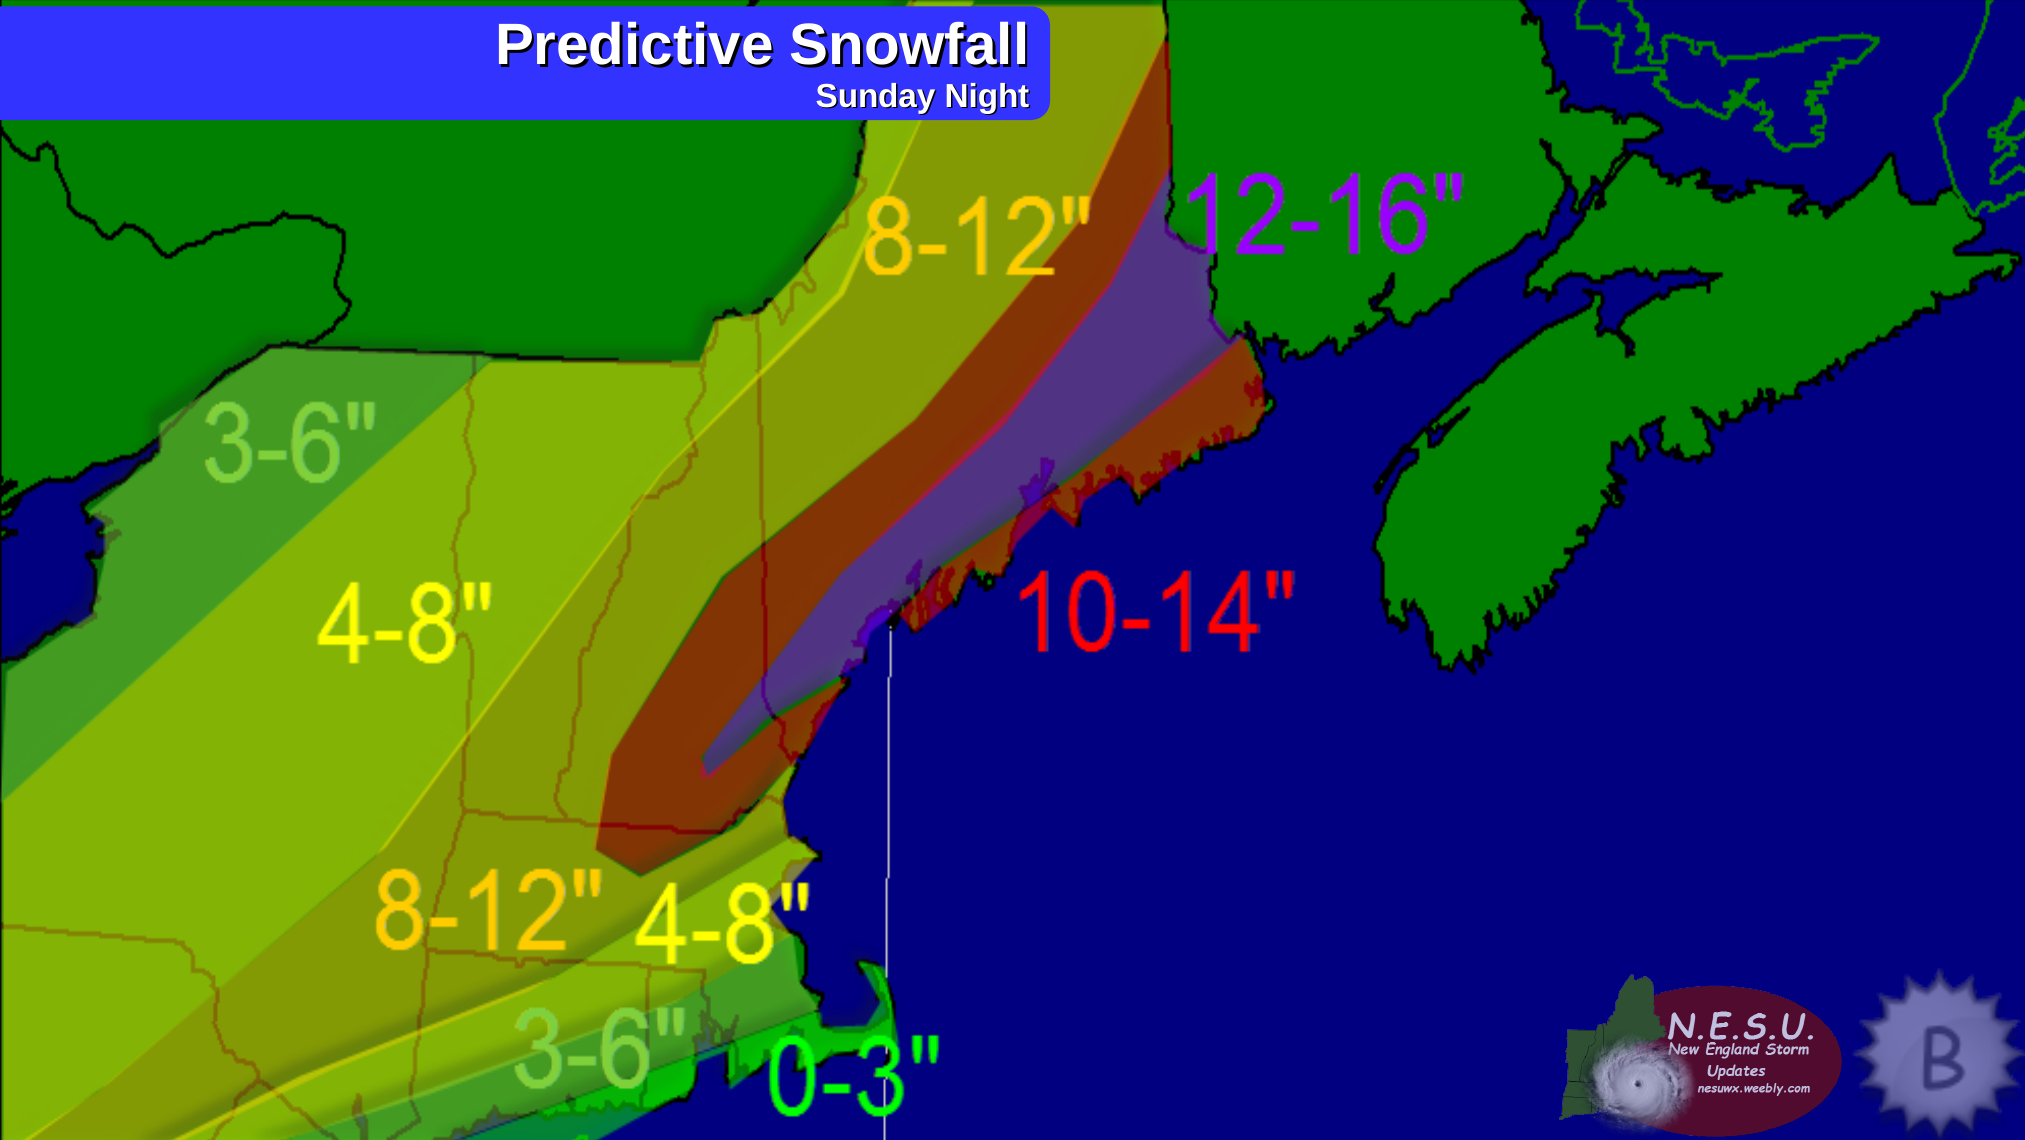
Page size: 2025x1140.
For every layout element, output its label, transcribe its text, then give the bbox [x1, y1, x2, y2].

picture [0, 0, 2025, 1140]
text_box Predictive Snowfall Sunday Night [0, 6, 1051, 121]
